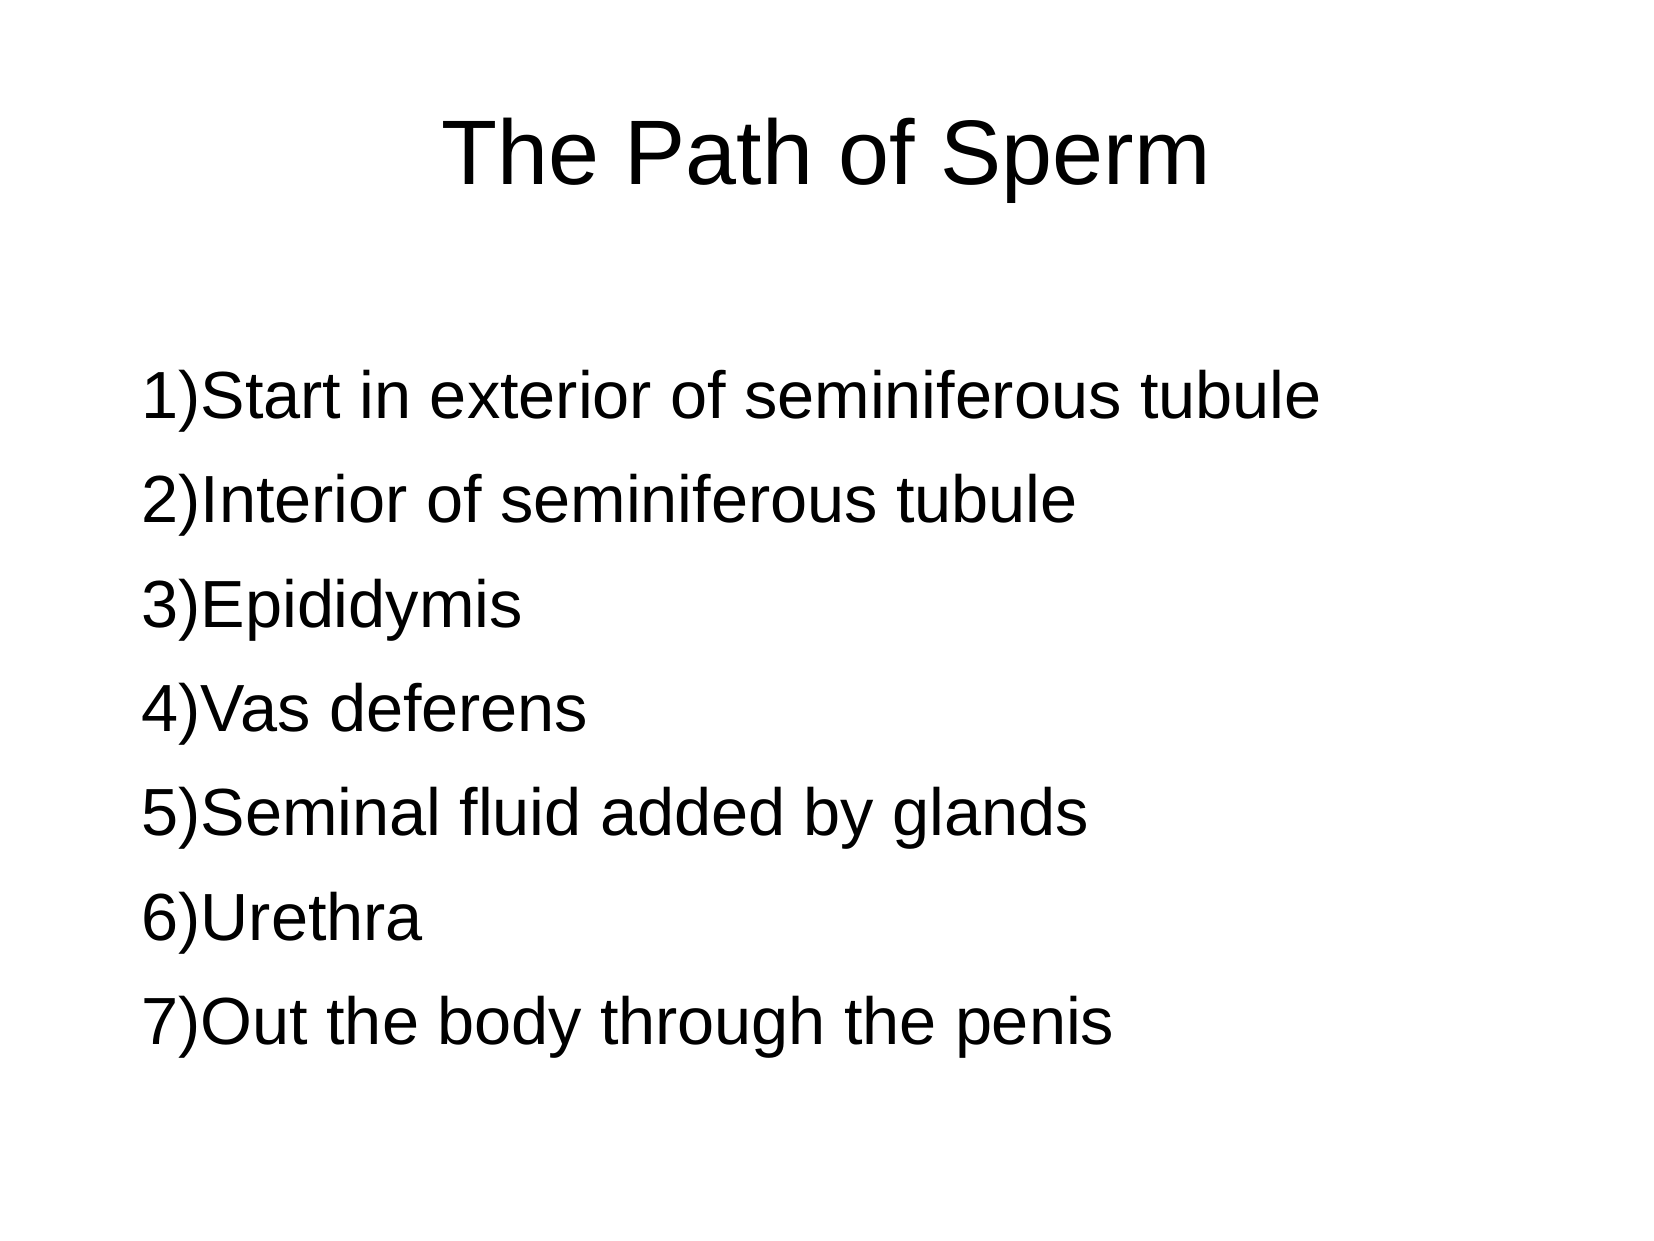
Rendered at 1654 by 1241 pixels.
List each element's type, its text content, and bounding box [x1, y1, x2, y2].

list Start in exterior of seminiferous tubule Interior of seminiferous tubule Epididymis Vas deferens Seminal fluid added by glands Urethra Out the body through the penis [124, 358, 1530, 1088]
title The Path of Sperm [82, 49, 1571, 257]
